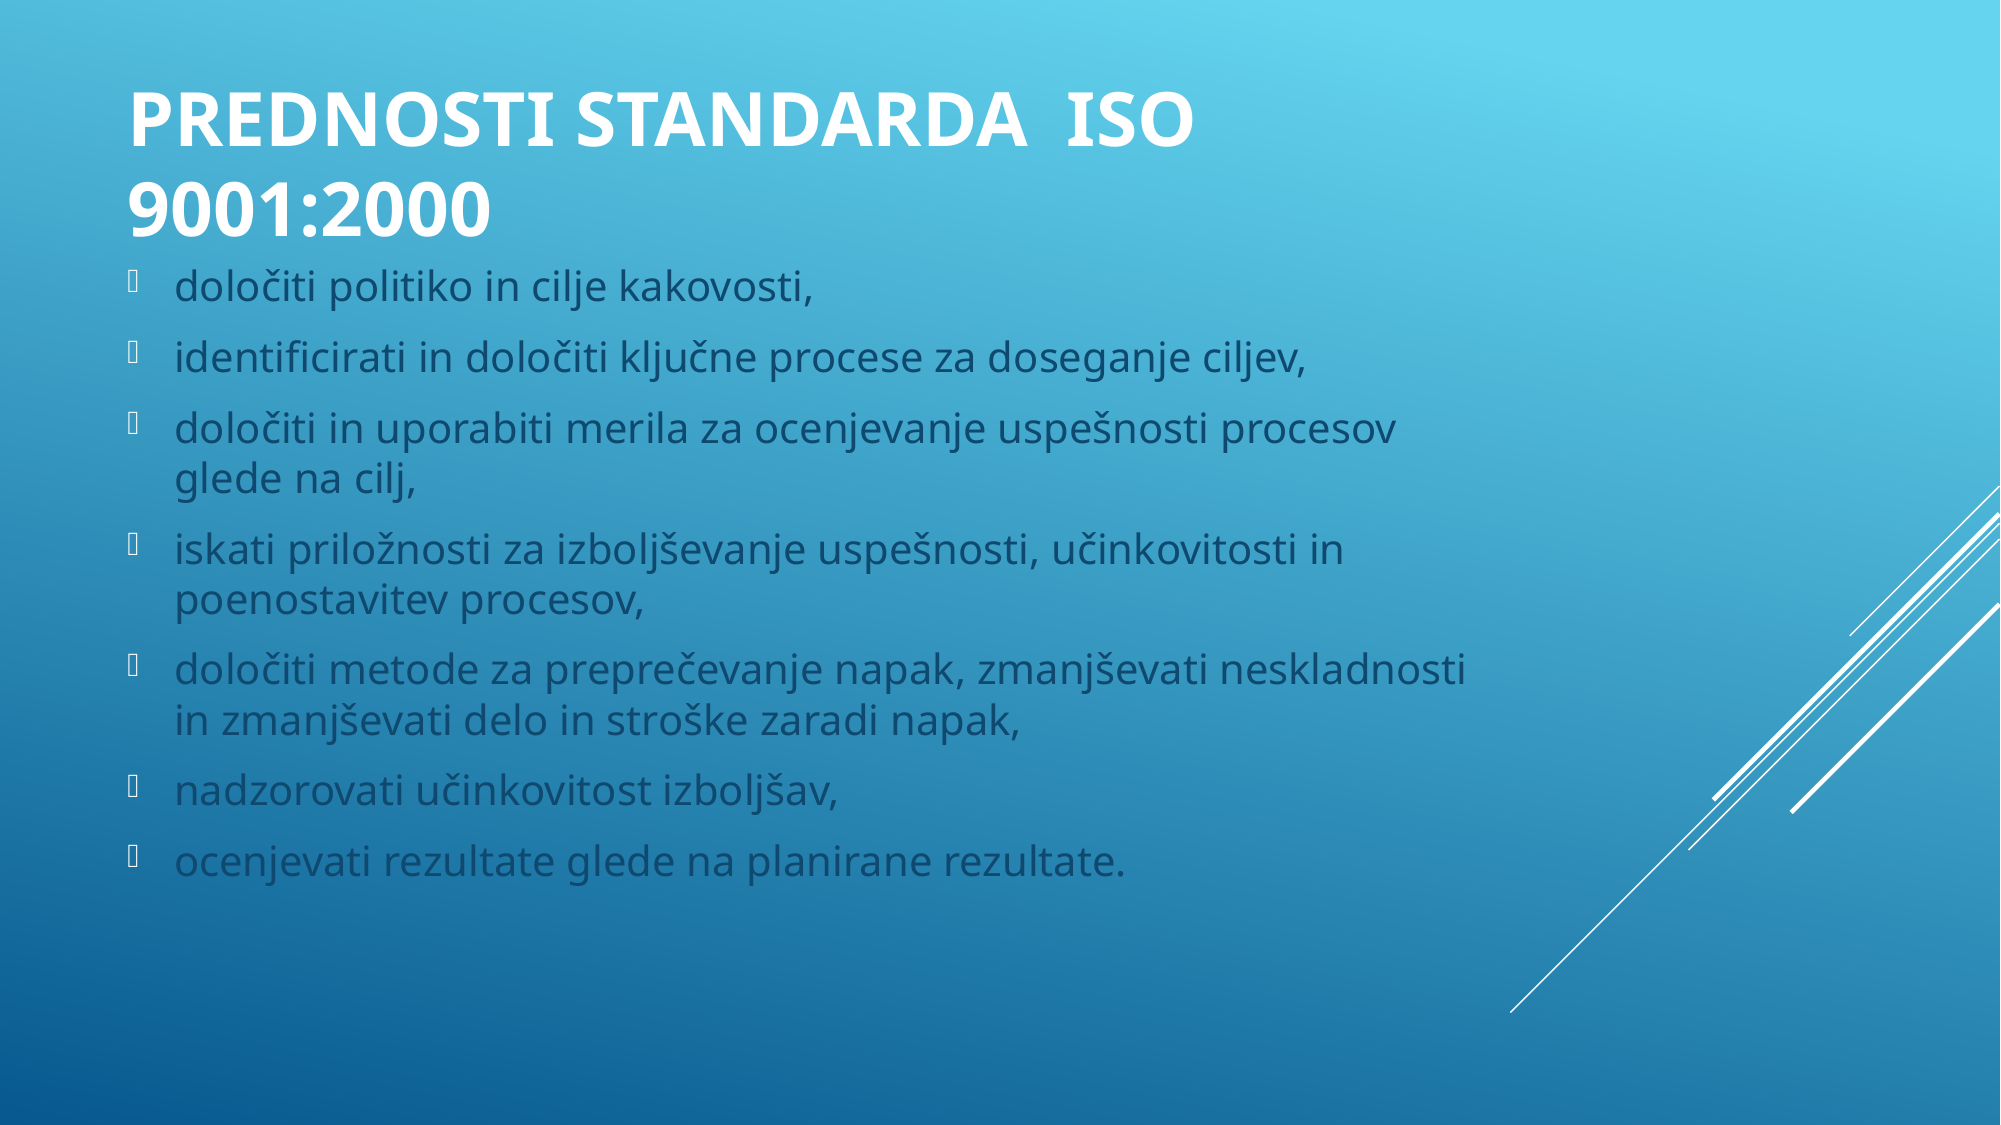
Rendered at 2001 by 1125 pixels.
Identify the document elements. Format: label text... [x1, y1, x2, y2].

title Prednosti standarda ISO 9001:2000 [112, 63, 1513, 223]
list določiti politiko in cilje kakovosti, identificirati in določiti ključne procese za doseganje ciljev, določiti in uporabiti merila za ocenjevanje uspešnosti procesov glede na cilj, iskati priložnosti za izboljševanje uspešnosti, učinkovitosti in poenostavitev procesov, določiti metode za preprečevanje napak, zmanjševati neskladnosti in zmanjševati delo in stroške zaradi napak, nadzorovati učinkovitost izboljšav, ocenjevati rezultate glede na planirane rezultate. [112, 223, 1513, 993]
